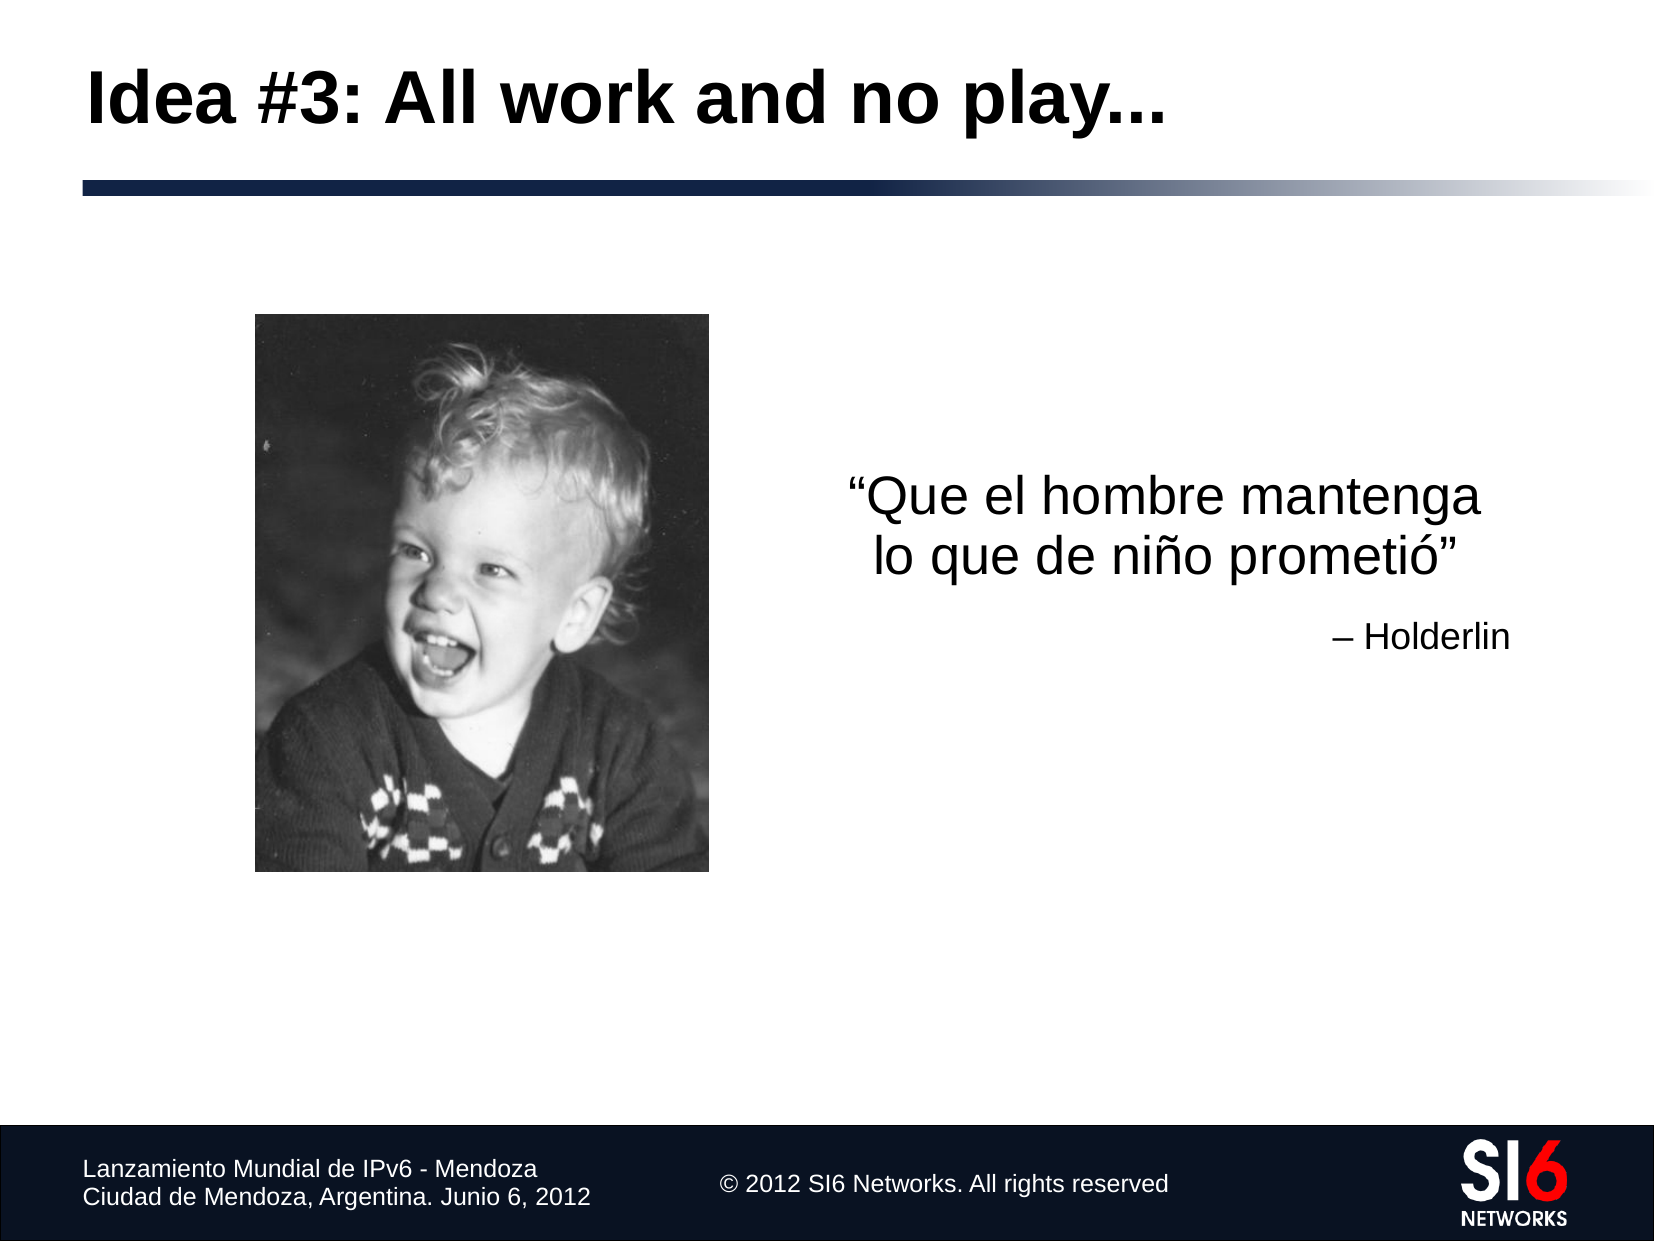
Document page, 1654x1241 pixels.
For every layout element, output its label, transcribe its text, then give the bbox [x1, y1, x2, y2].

title Idea #3: All work and no play... [86, 30, 1576, 166]
list “Que el hombre mantenga lo que de niño prometió” – Holderlin [750, 375, 1511, 752]
picture [1461, 1139, 1567, 1226]
picture [255, 314, 709, 872]
